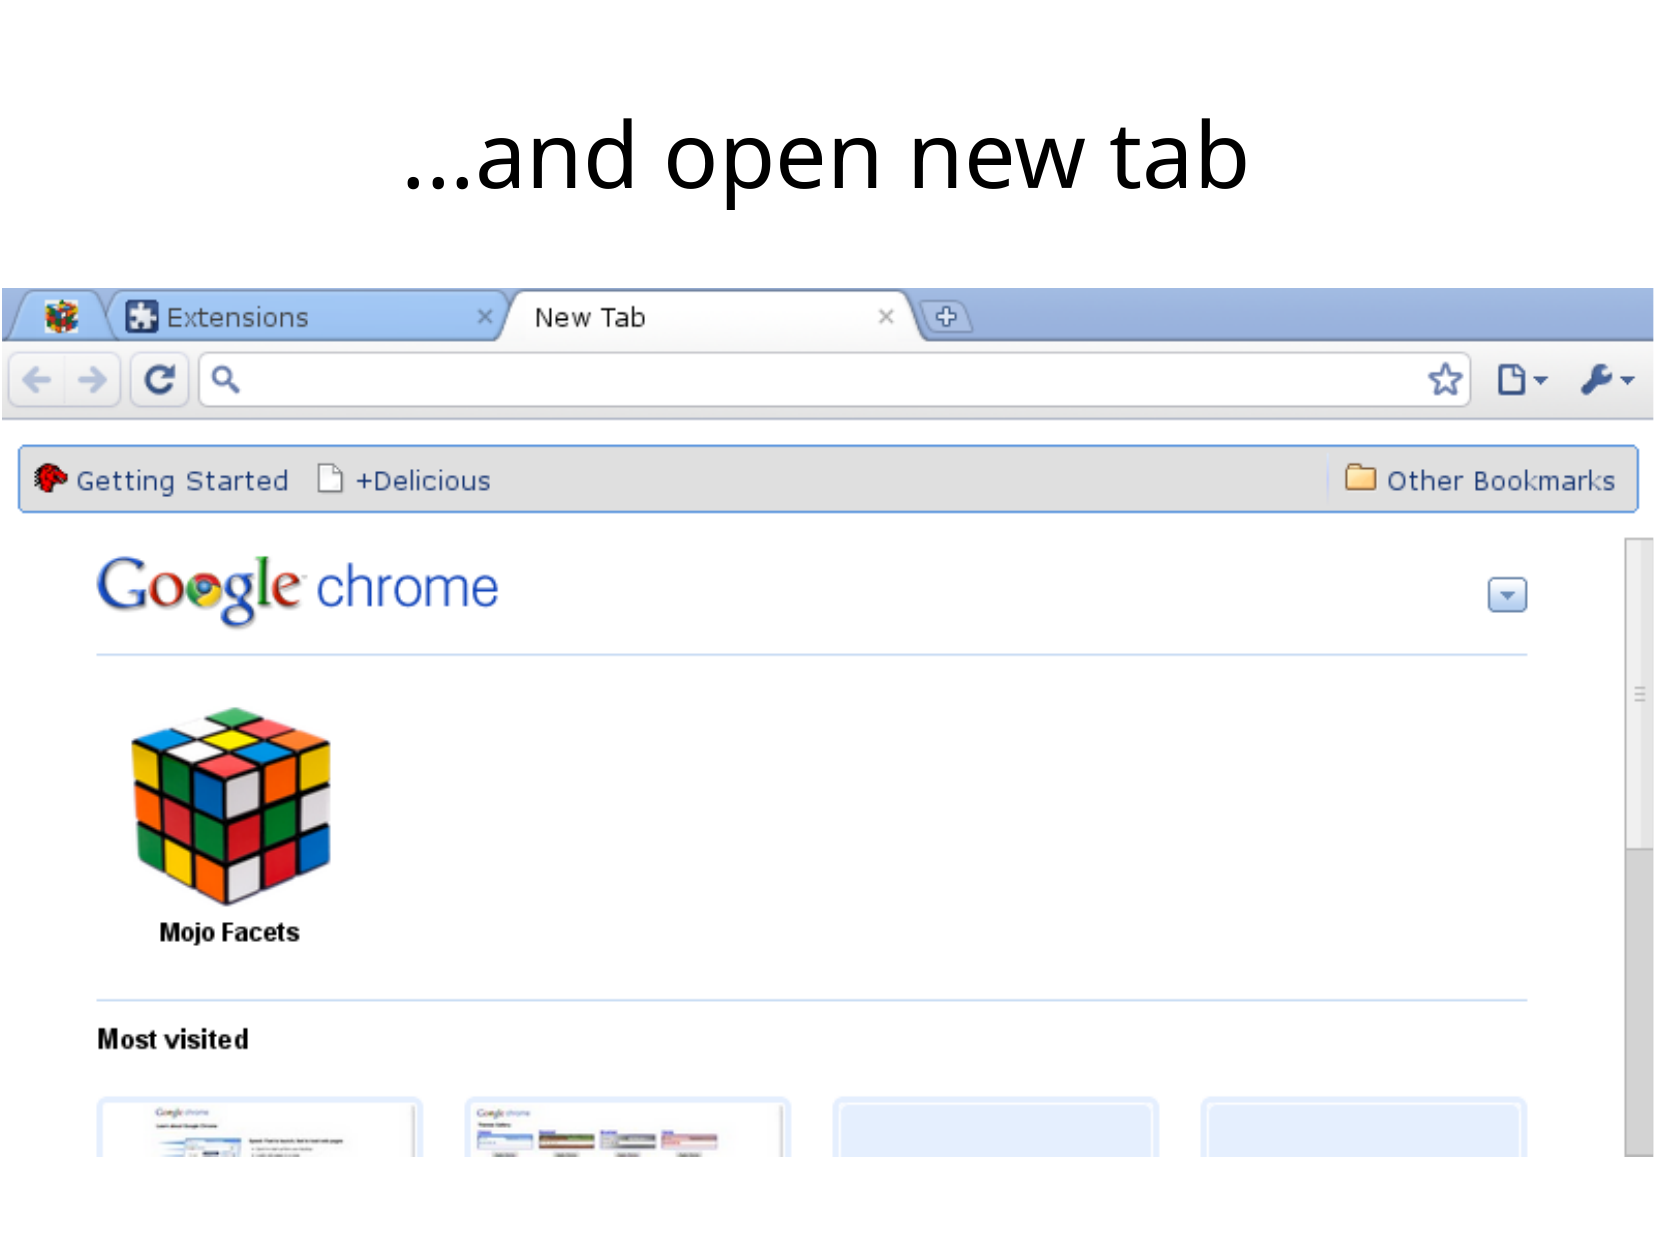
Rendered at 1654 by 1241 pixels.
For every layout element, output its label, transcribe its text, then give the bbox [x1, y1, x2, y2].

picture [2, 288, 1654, 1157]
title ...and open new tab [82, 49, 1571, 257]
